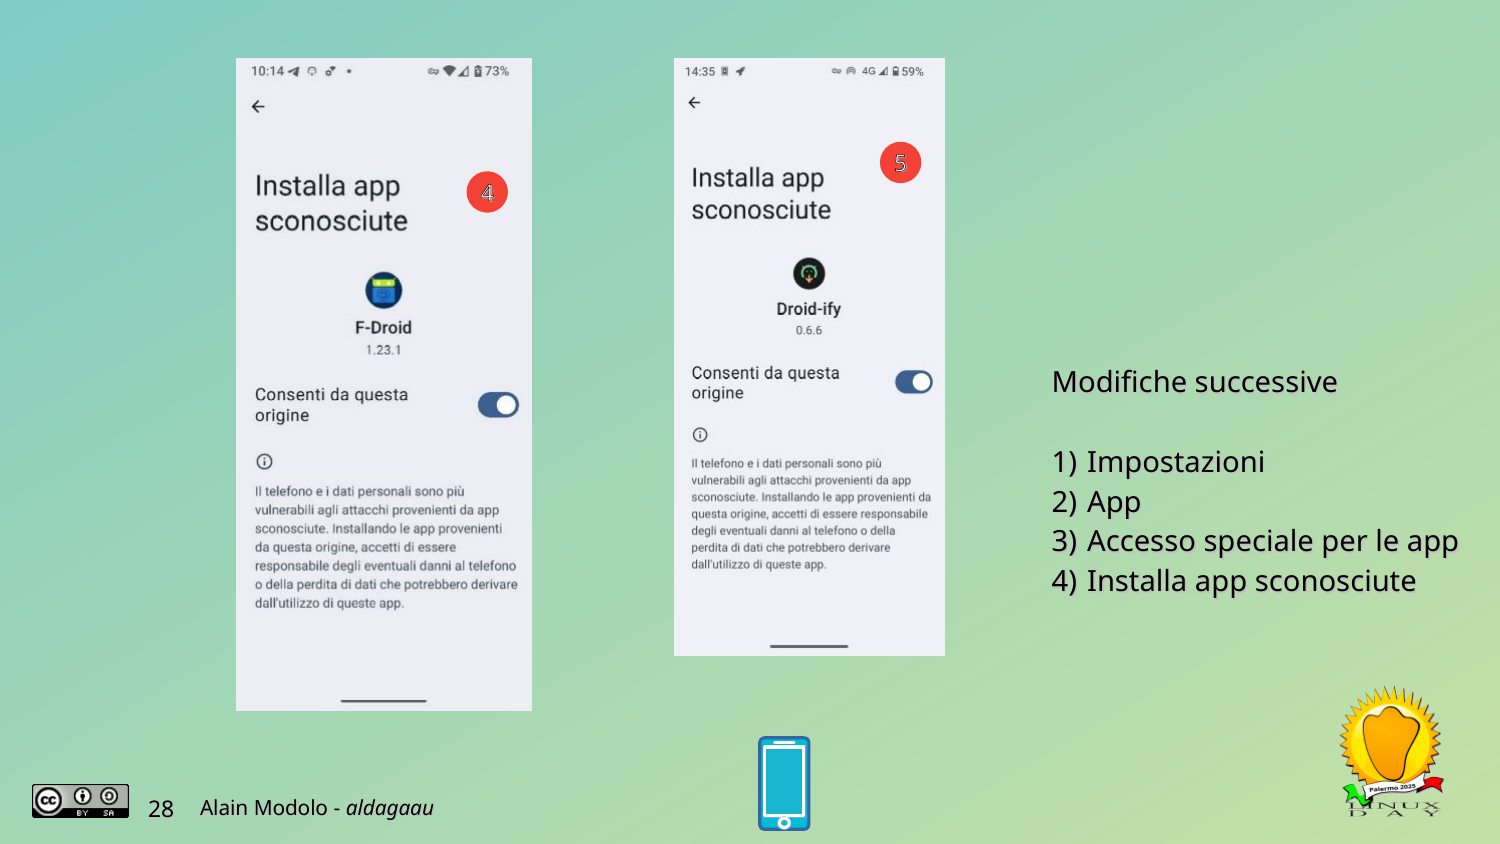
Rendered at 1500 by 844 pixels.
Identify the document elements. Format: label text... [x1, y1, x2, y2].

text_box 5 [885, 147, 916, 178]
text_box [759, 737, 809, 830]
picture [32, 784, 129, 818]
text_box 4 [472, 177, 503, 207]
text_box Modifiche successive Impostazioni App Accesso speciale per le app Installa app sconosciute [1036, 354, 1477, 599]
picture [236, 58, 532, 711]
picture [1233, 670, 1500, 844]
picture [674, 58, 945, 656]
